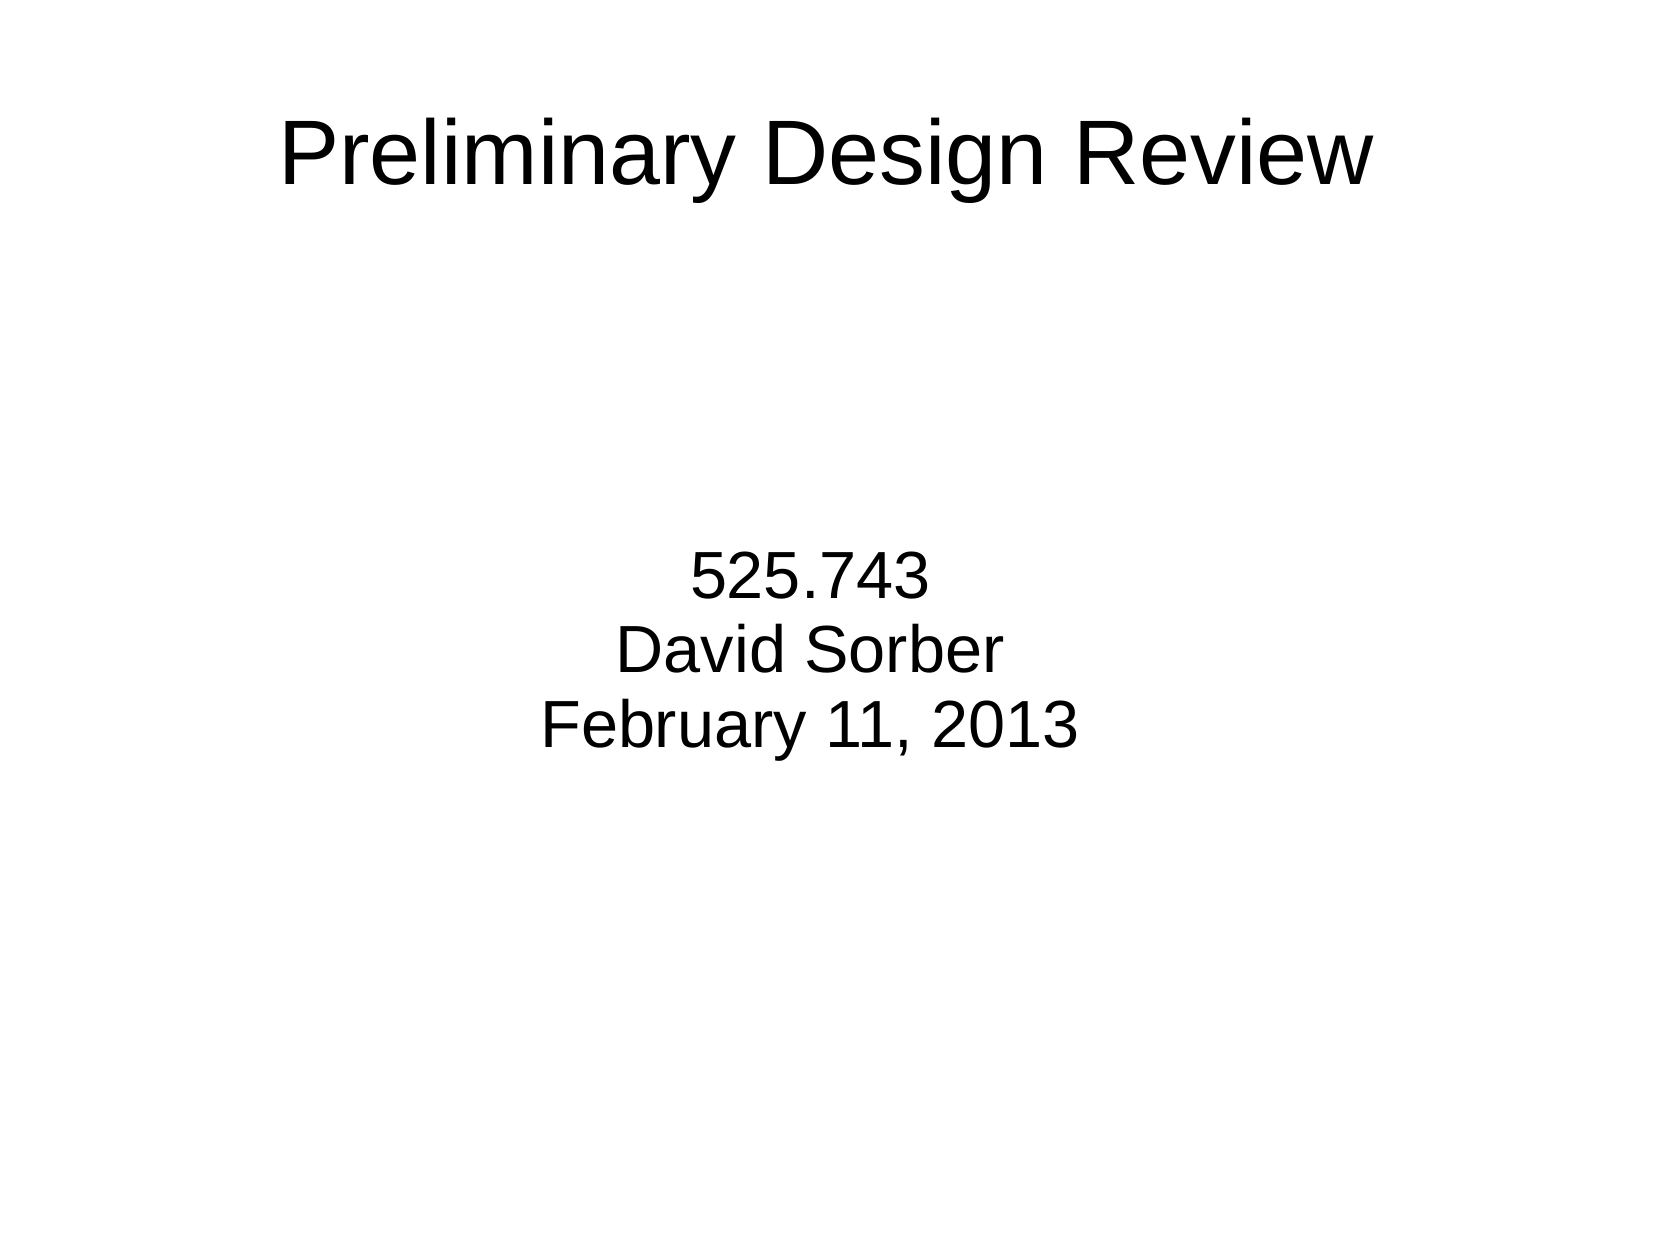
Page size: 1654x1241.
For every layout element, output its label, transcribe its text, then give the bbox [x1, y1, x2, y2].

subtitle 525.743 David Sorber February 11, 2013 [82, 290, 1538, 1010]
title Preliminary Design Review [82, 49, 1571, 257]
